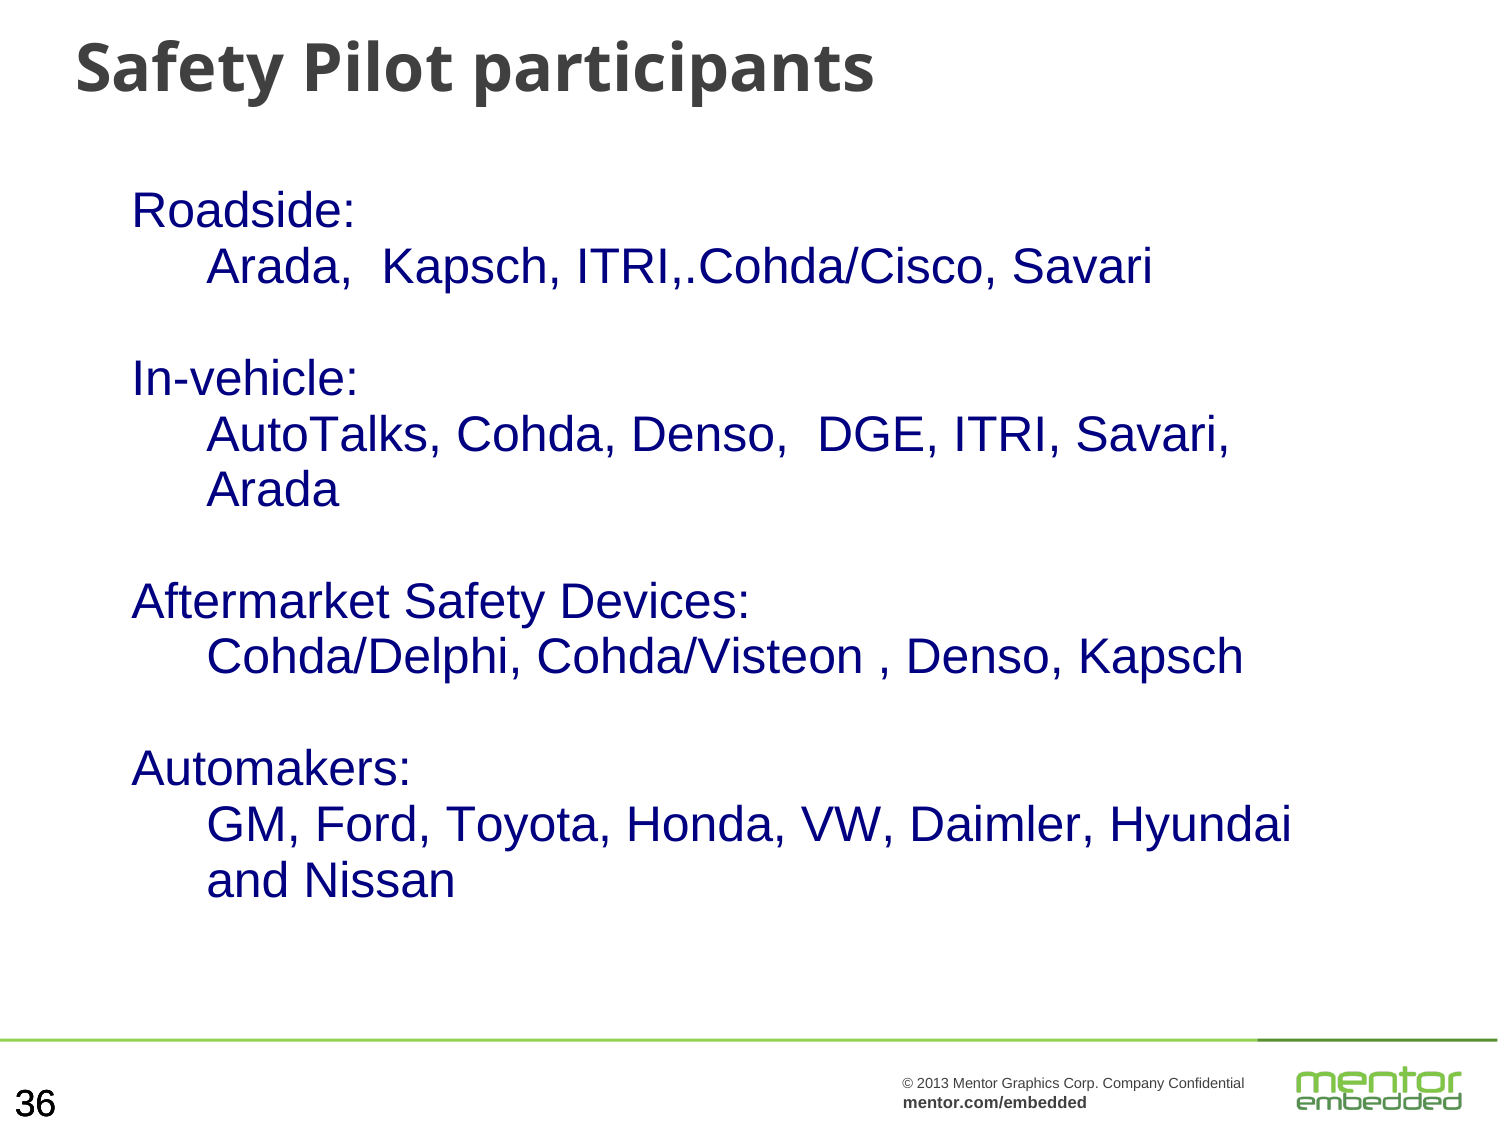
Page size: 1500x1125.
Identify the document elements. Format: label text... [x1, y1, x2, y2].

picture [1292, 1062, 1464, 1114]
text_box Roadside: Arada, Kapsch, ITRI,.Cohda/Cisco, Savari In-vehicle: AutoTalks, Cohda, Denso, DGE, ITRI, Savari, Arada Aftermarket Safety Devices: Cohda/Delphi, Cohda/Visteon , Denso, Kapsch Automakers: GM, Ford, Toyota, Honda, VW, Daimler, Hyundai and Nissan [131, 179, 1325, 961]
title Safety Pilot participants [0, 0, 1500, 113]
